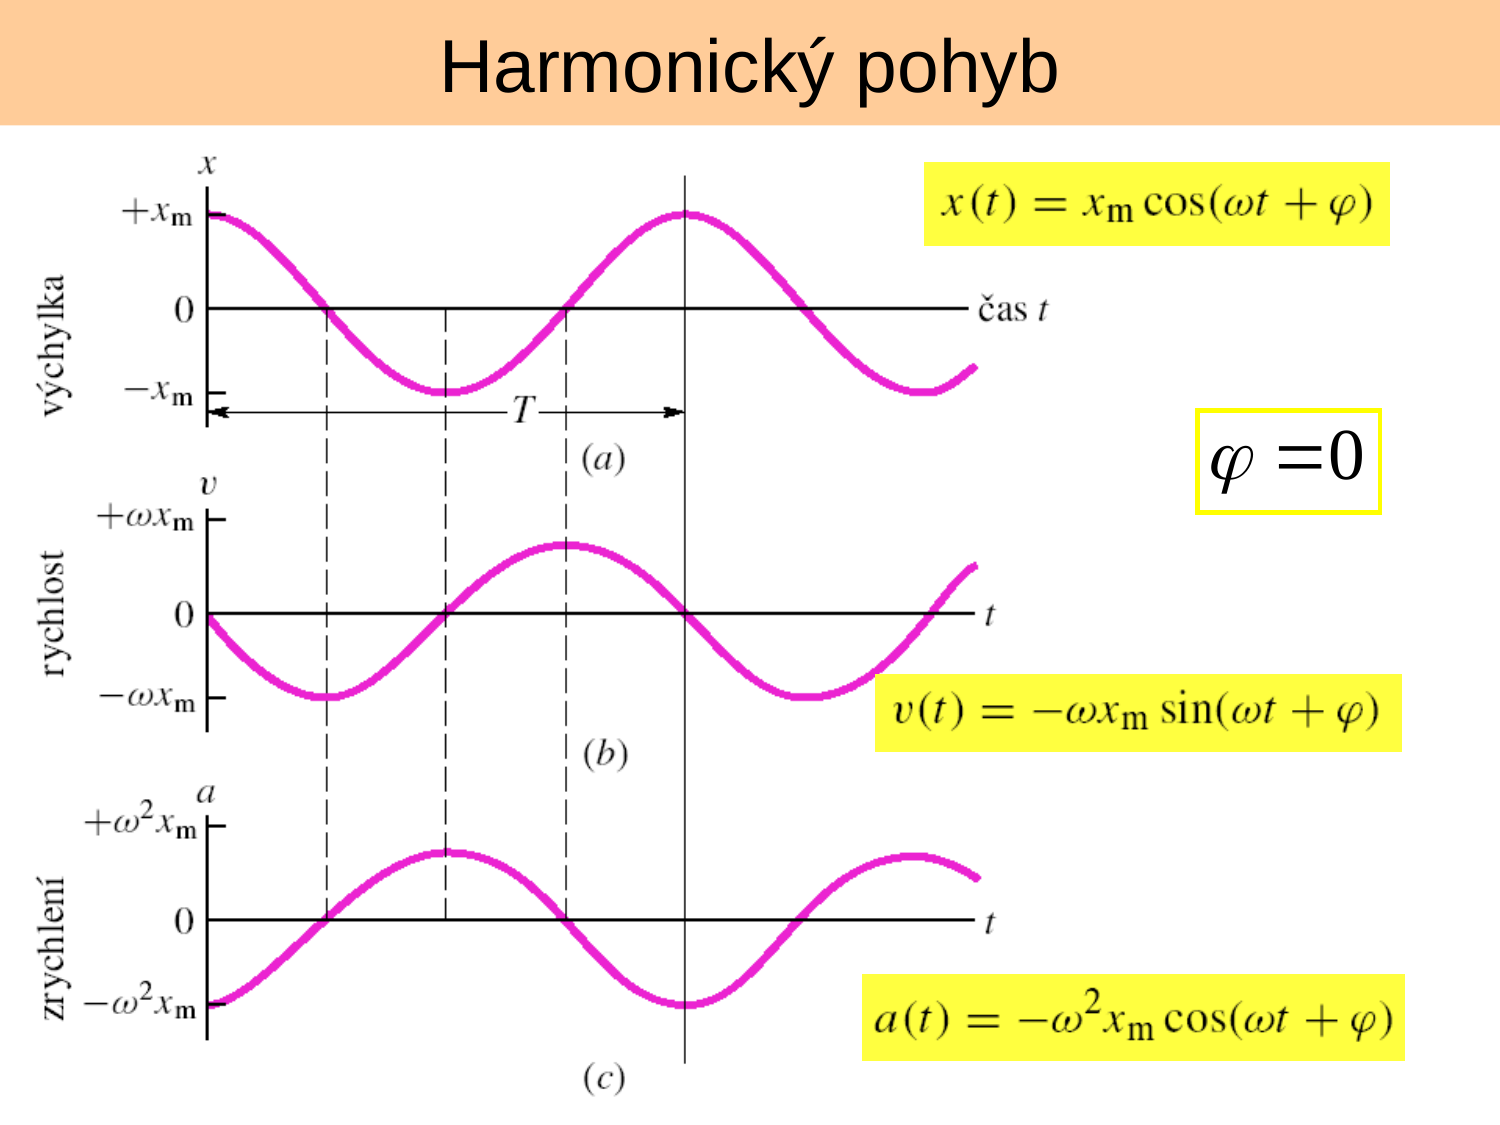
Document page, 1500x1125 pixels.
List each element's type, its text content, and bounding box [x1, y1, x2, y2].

picture [12, 143, 1405, 1101]
chart [1200, 412, 1378, 510]
text_box Harmonický pohyb [0, 0, 1500, 126]
